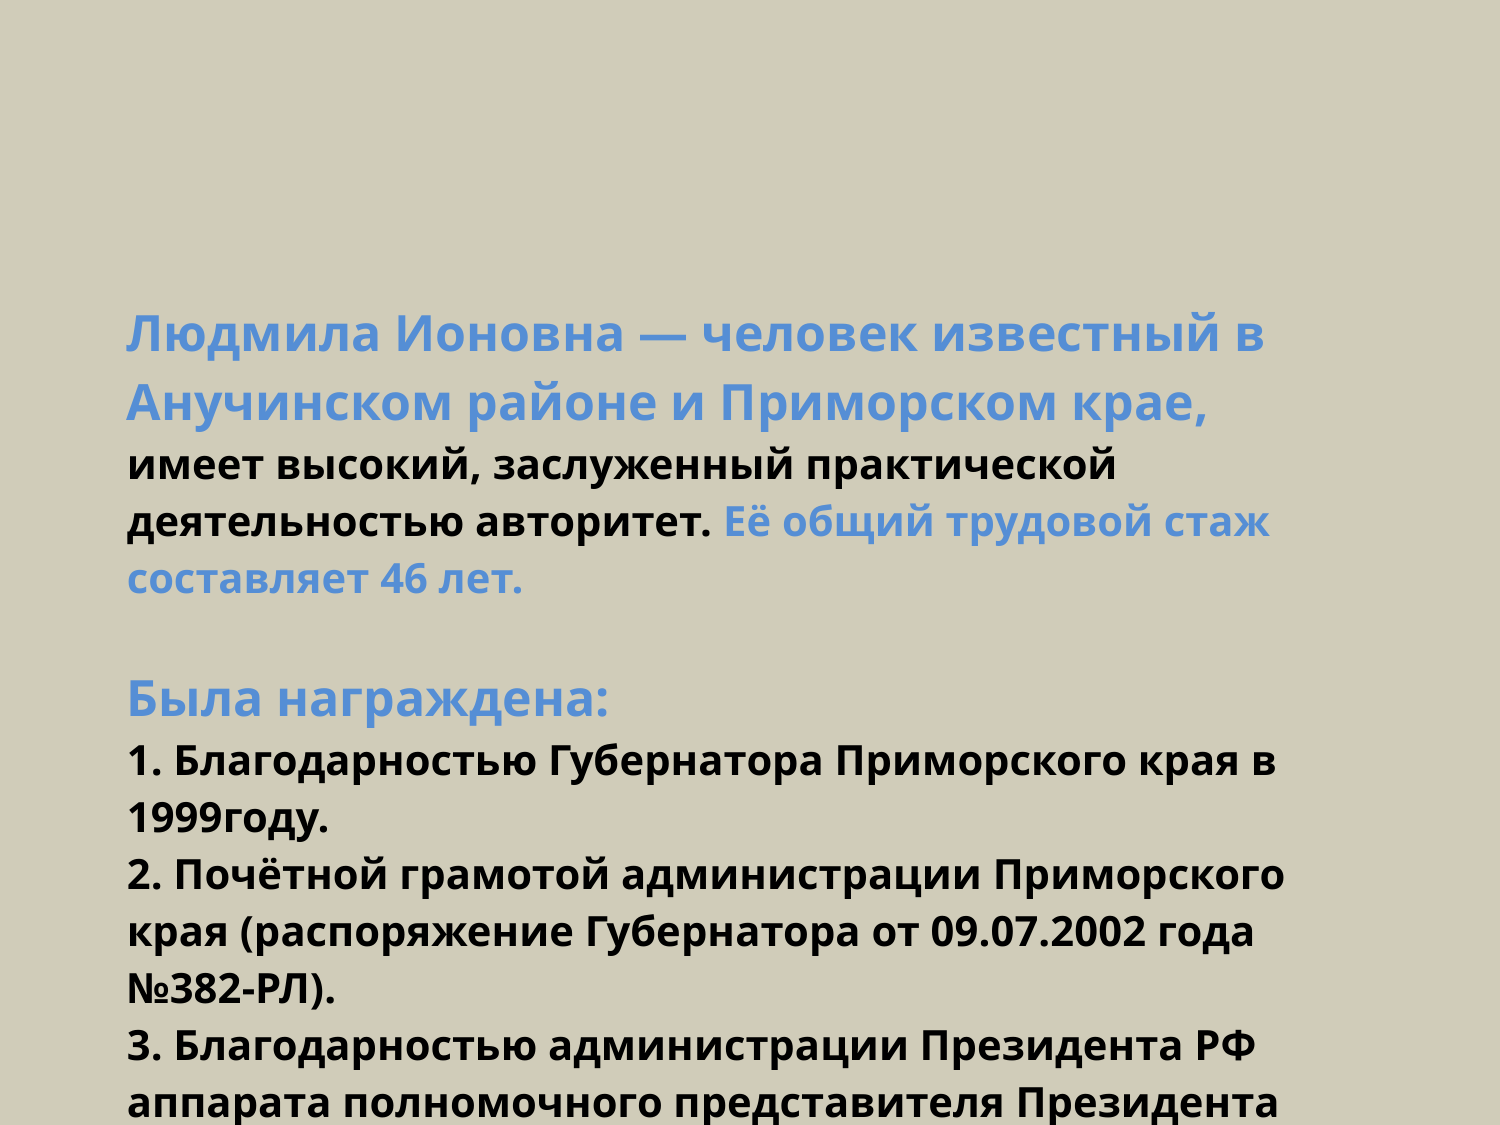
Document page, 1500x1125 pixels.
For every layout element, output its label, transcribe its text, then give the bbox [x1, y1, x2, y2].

text_box Людмила Ионовна — человек известный в Анучинском районе и Приморском крае, имеет высокий, заслуженный практической деятельностью авторитет. Её общий трудовой стаж составляет 46 лет. Была награждена: 1. Благодарностью Губернатора Приморского края в 1999году. 2. Почётной грамотой администрации Приморского края (распоряжение Губернатора от 09.07.2002 года №382-РЛ). 3. Благодарностью администрации Президента РФ аппарата полномочного представителя Президента Российской Федерации в Дальневосточном Федеральном округе в2003, 2005, 2008 годах. 4. Благодарностью Законодательного Собрания Приморского края. Распоряжение 01.03.2014 г. №114. [112, 290, 1329, 1125]
